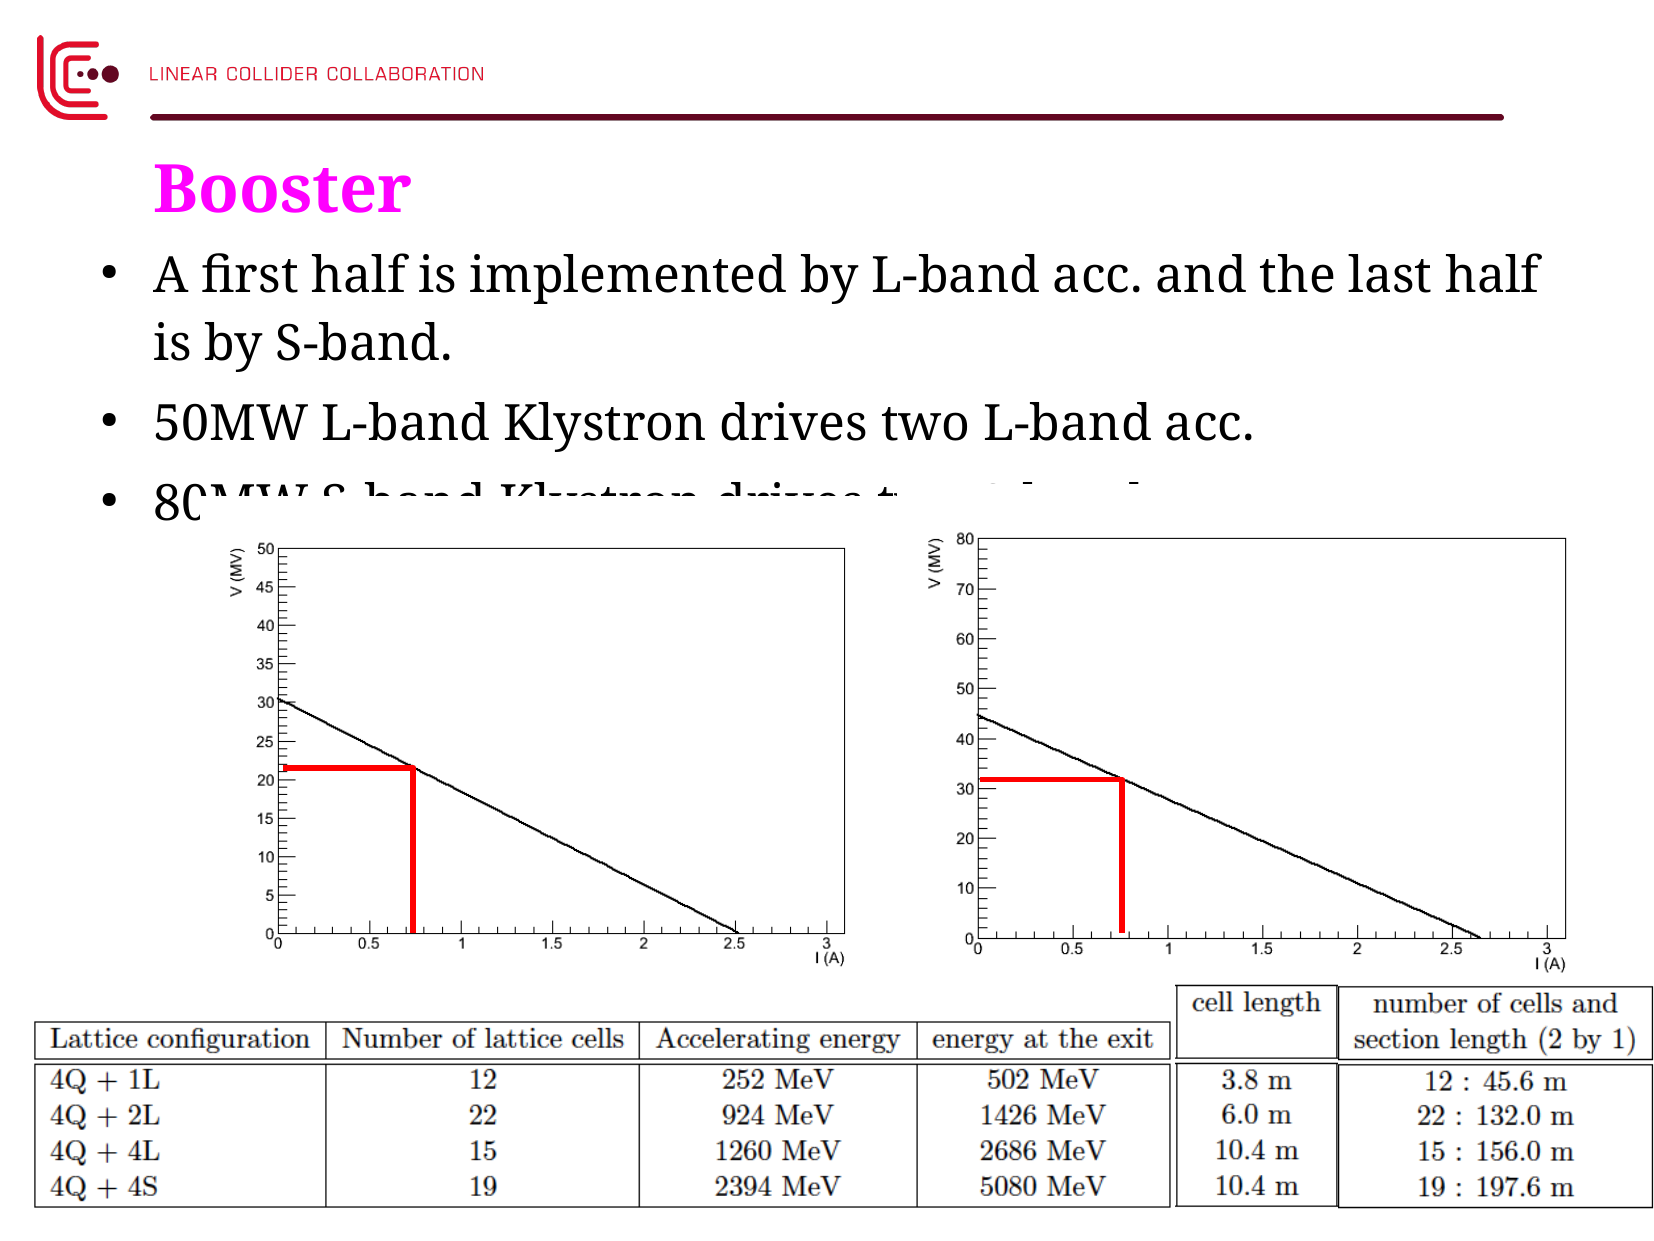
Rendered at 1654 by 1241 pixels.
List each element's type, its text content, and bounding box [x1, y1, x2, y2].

picture [12, 484, 1654, 1229]
list A first half is implemented by L-band acc. and the last half is by S-band. 50MW L-band Klystron drives two L-band acc. 80MW S-band Klystron drives two S-band acc. [82, 238, 1583, 1003]
picture [37, 35, 483, 238]
title Booster [153, 83, 1642, 291]
